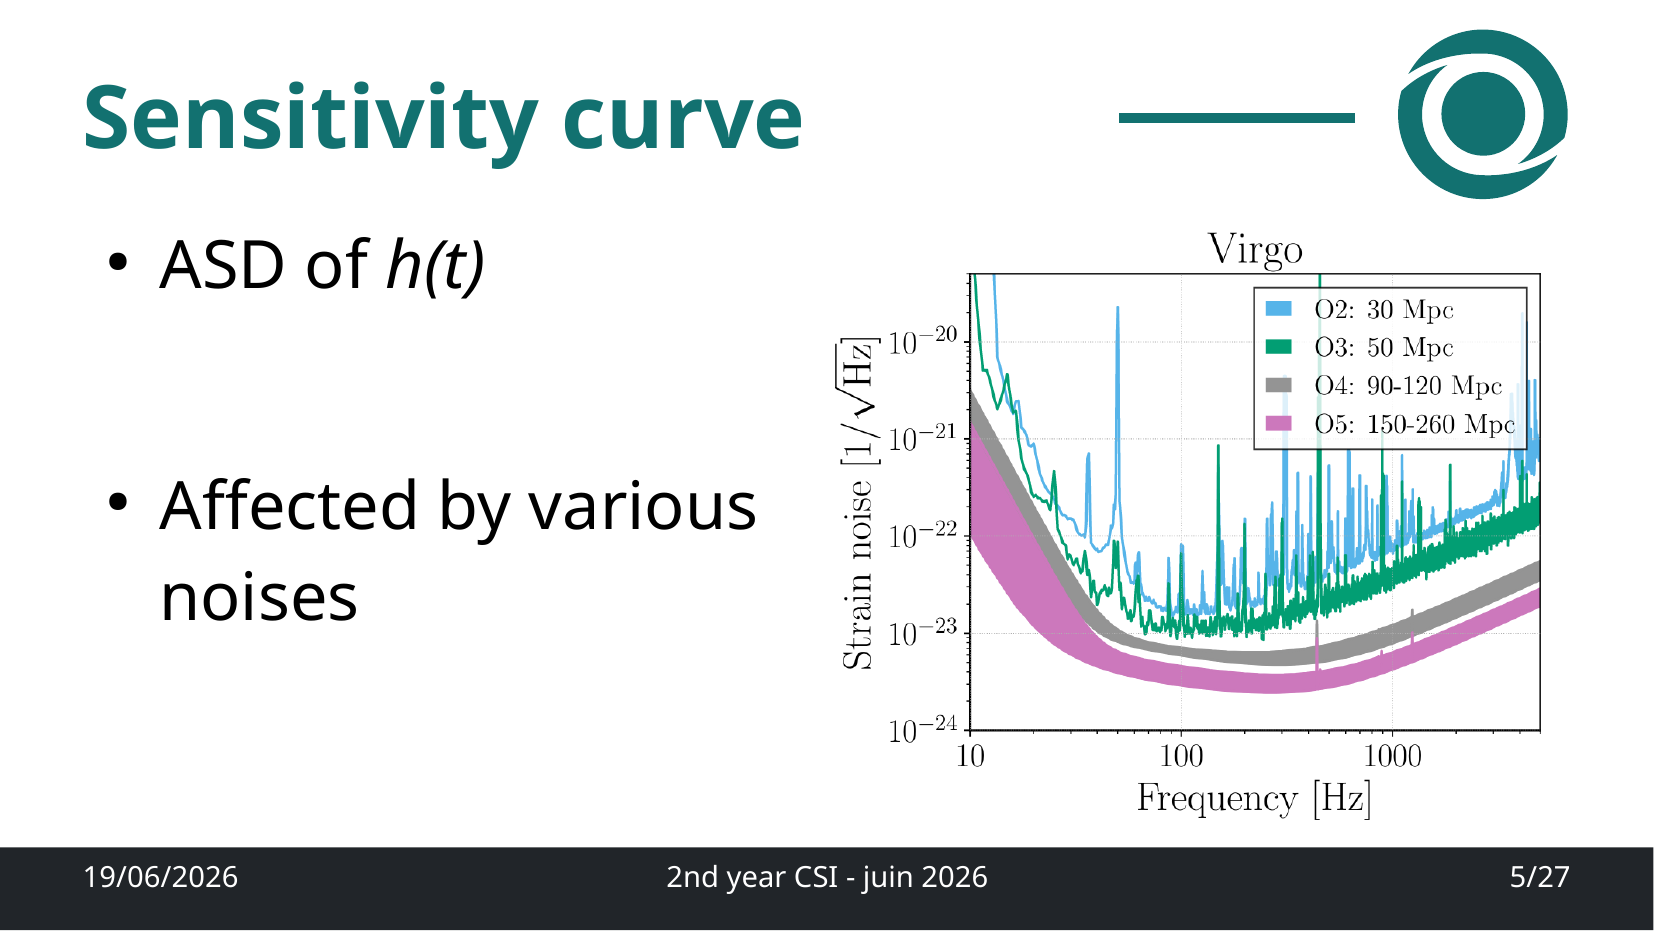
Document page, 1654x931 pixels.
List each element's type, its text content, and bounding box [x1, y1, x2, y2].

list ASD of h(t) Affected by various noises [88, 217, 815, 758]
picture [826, 212, 1565, 827]
title Sensitivity curve [82, 37, 1241, 193]
